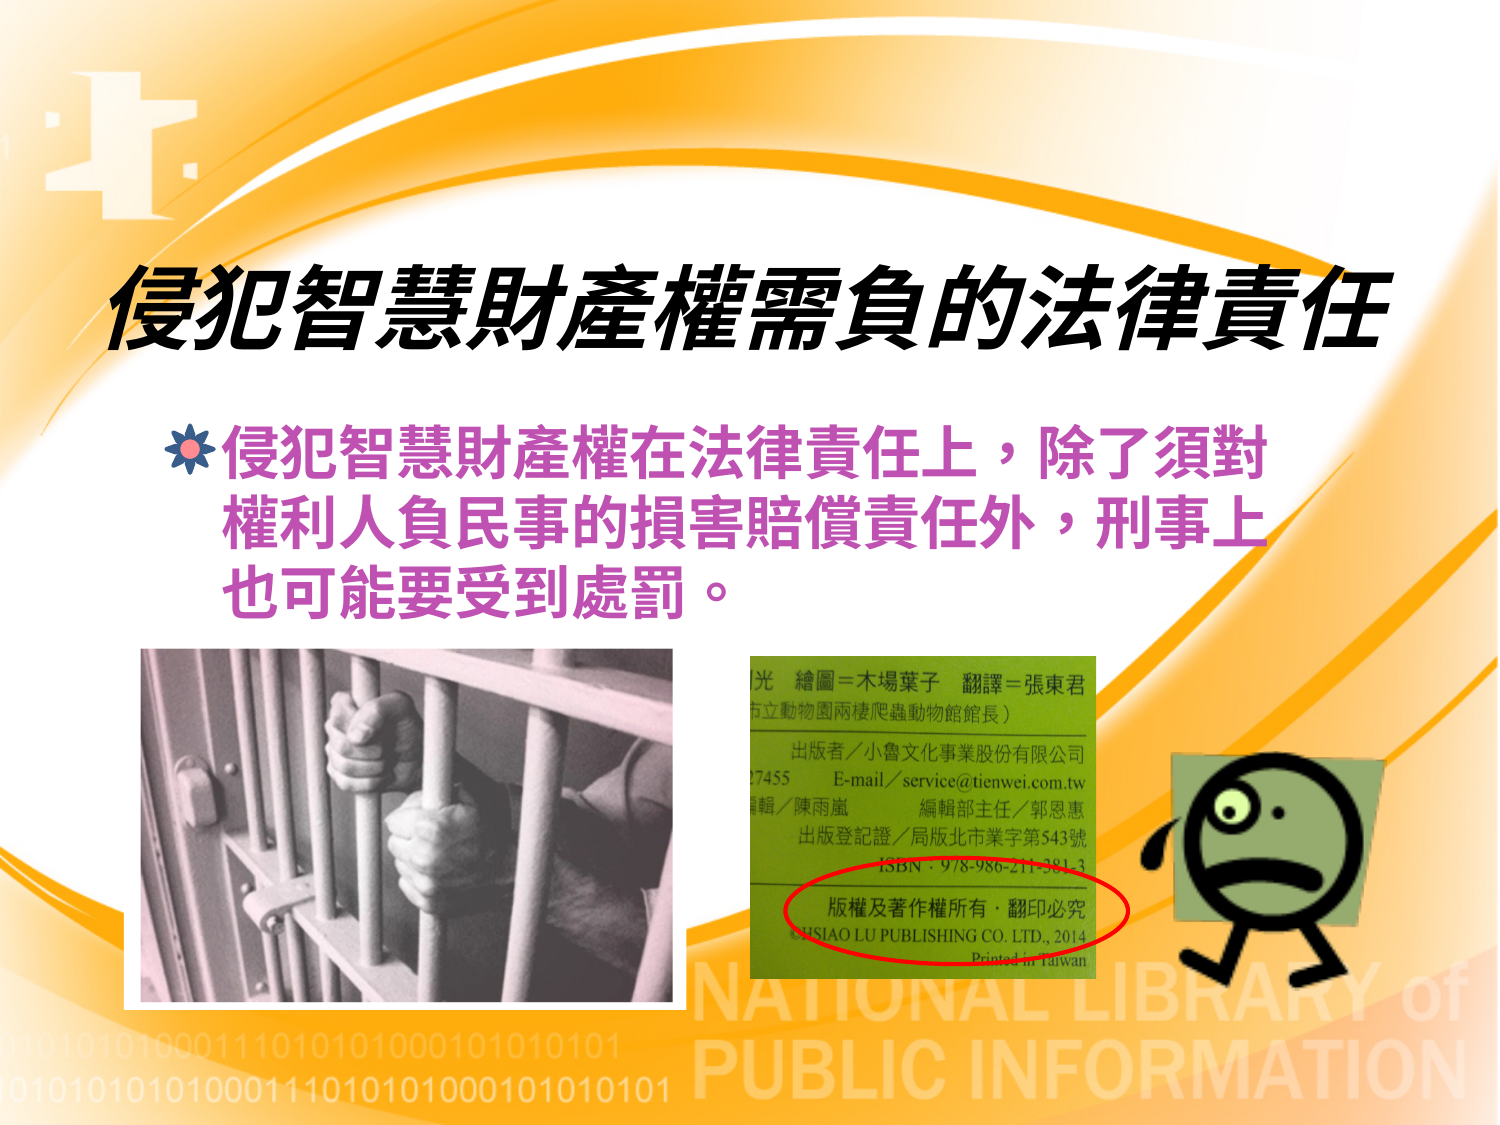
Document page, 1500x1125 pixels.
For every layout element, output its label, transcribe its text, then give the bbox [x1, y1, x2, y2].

title 侵犯智慧財產權需負的法律責任 [82, 243, 1500, 350]
text_box [186, 463, 194, 473]
text_box [166, 445, 176, 453]
text_box 侵犯智慧財產權在法律責任上，除了須對權利人負民事的損害賠償責任外，刑事上也可能要受到處罰。 [207, 409, 1305, 704]
text_box [197, 456, 207, 466]
text_box [186, 425, 194, 436]
picture [1139, 751, 1387, 991]
picture [750, 656, 1097, 979]
text_box [173, 456, 183, 466]
picture [788, 860, 1097, 962]
text_box [173, 432, 207, 461]
text_box [204, 445, 214, 453]
picture [123, 633, 687, 1010]
